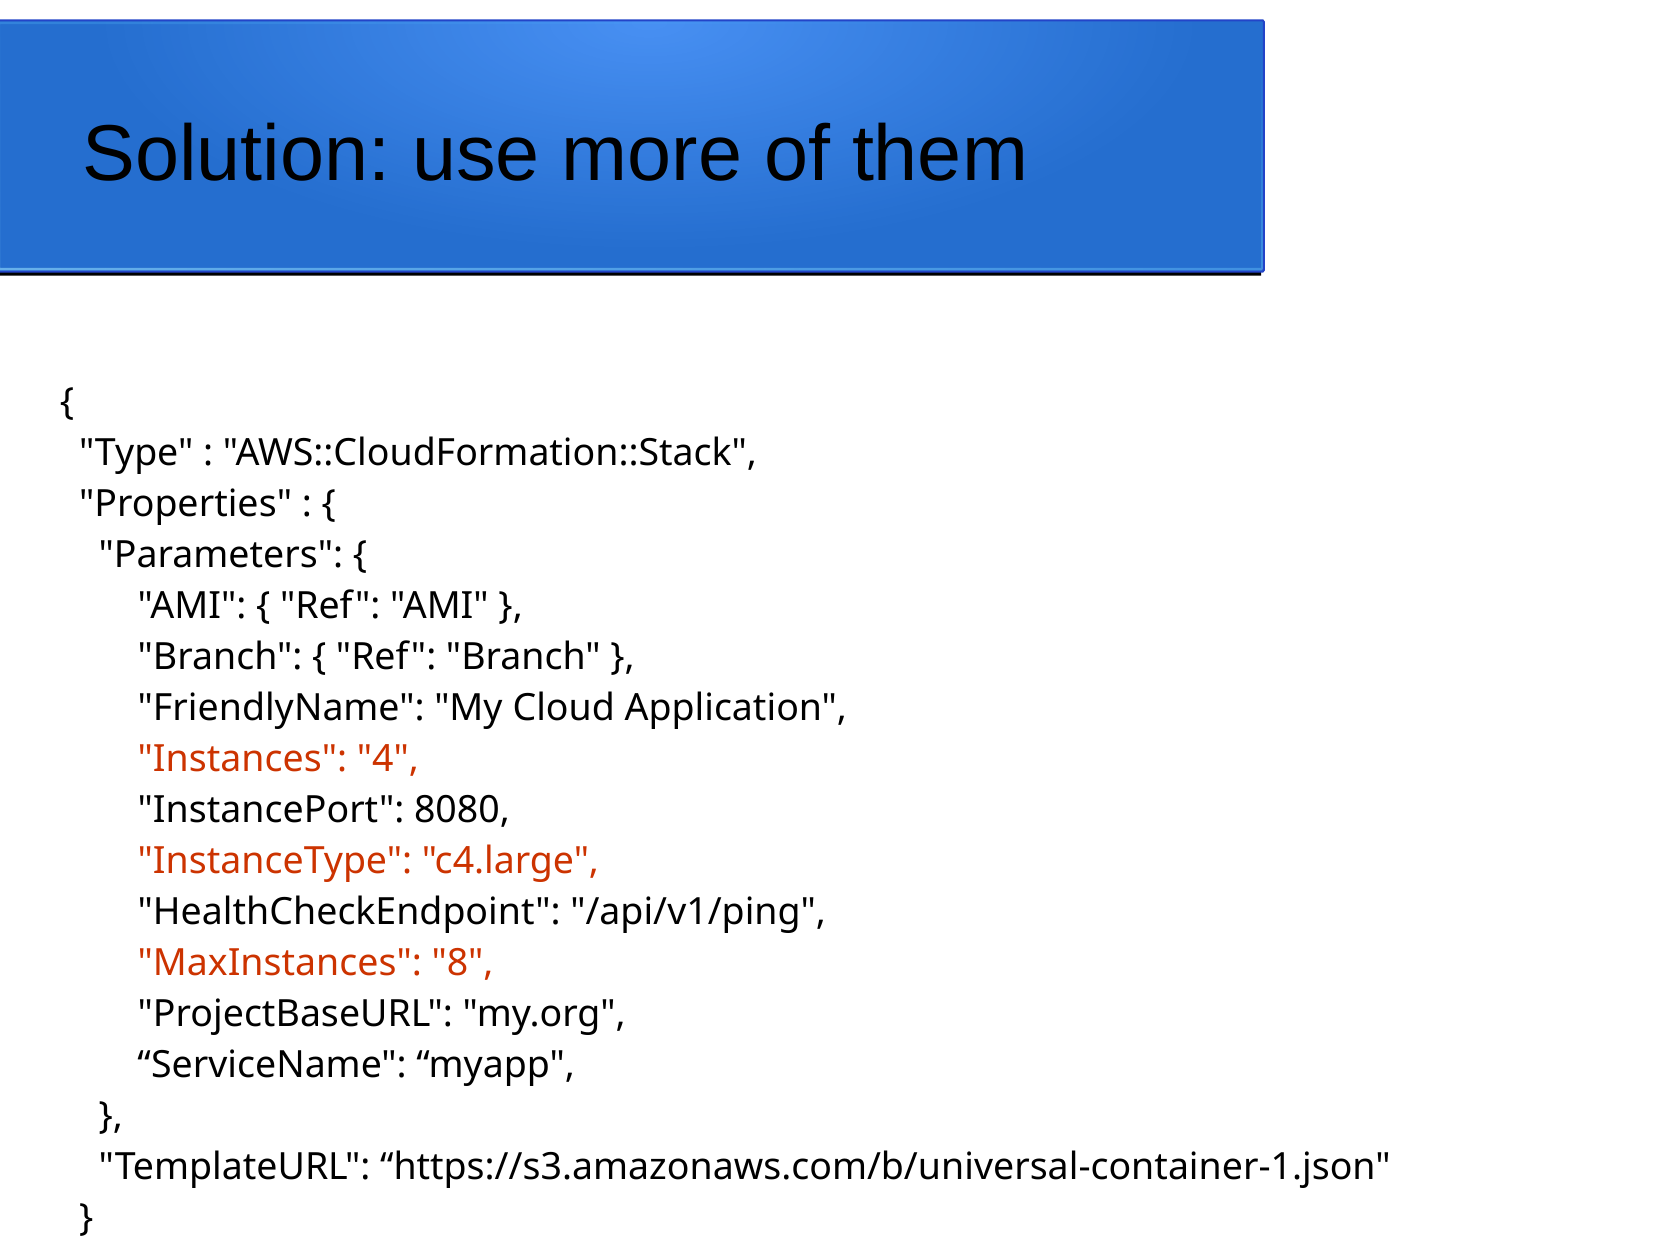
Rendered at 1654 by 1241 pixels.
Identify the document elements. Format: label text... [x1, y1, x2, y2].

text_box { "Type" : "AWS::CloudFormation::Stack", "Properties" : { "Parameters": { "AMI": { "Ref": "AMI" }, "Branch": { "Ref": "Branch" }, "FriendlyName": "My Cloud Application", "Instances": "4", "InstancePort": 8080, "InstanceType": "c4.large", "HealthCheckEndpoint": "/api/v1/ping", "MaxInstances": "8", "ProjectBaseURL": "my.org", “ServiceName": “myapp", }, "TemplateURL": “https://s3.amazonaws.com/b/universal-container-1.json" } } [45, 366, 1606, 1166]
title Solution: use more of them [82, 49, 1571, 257]
